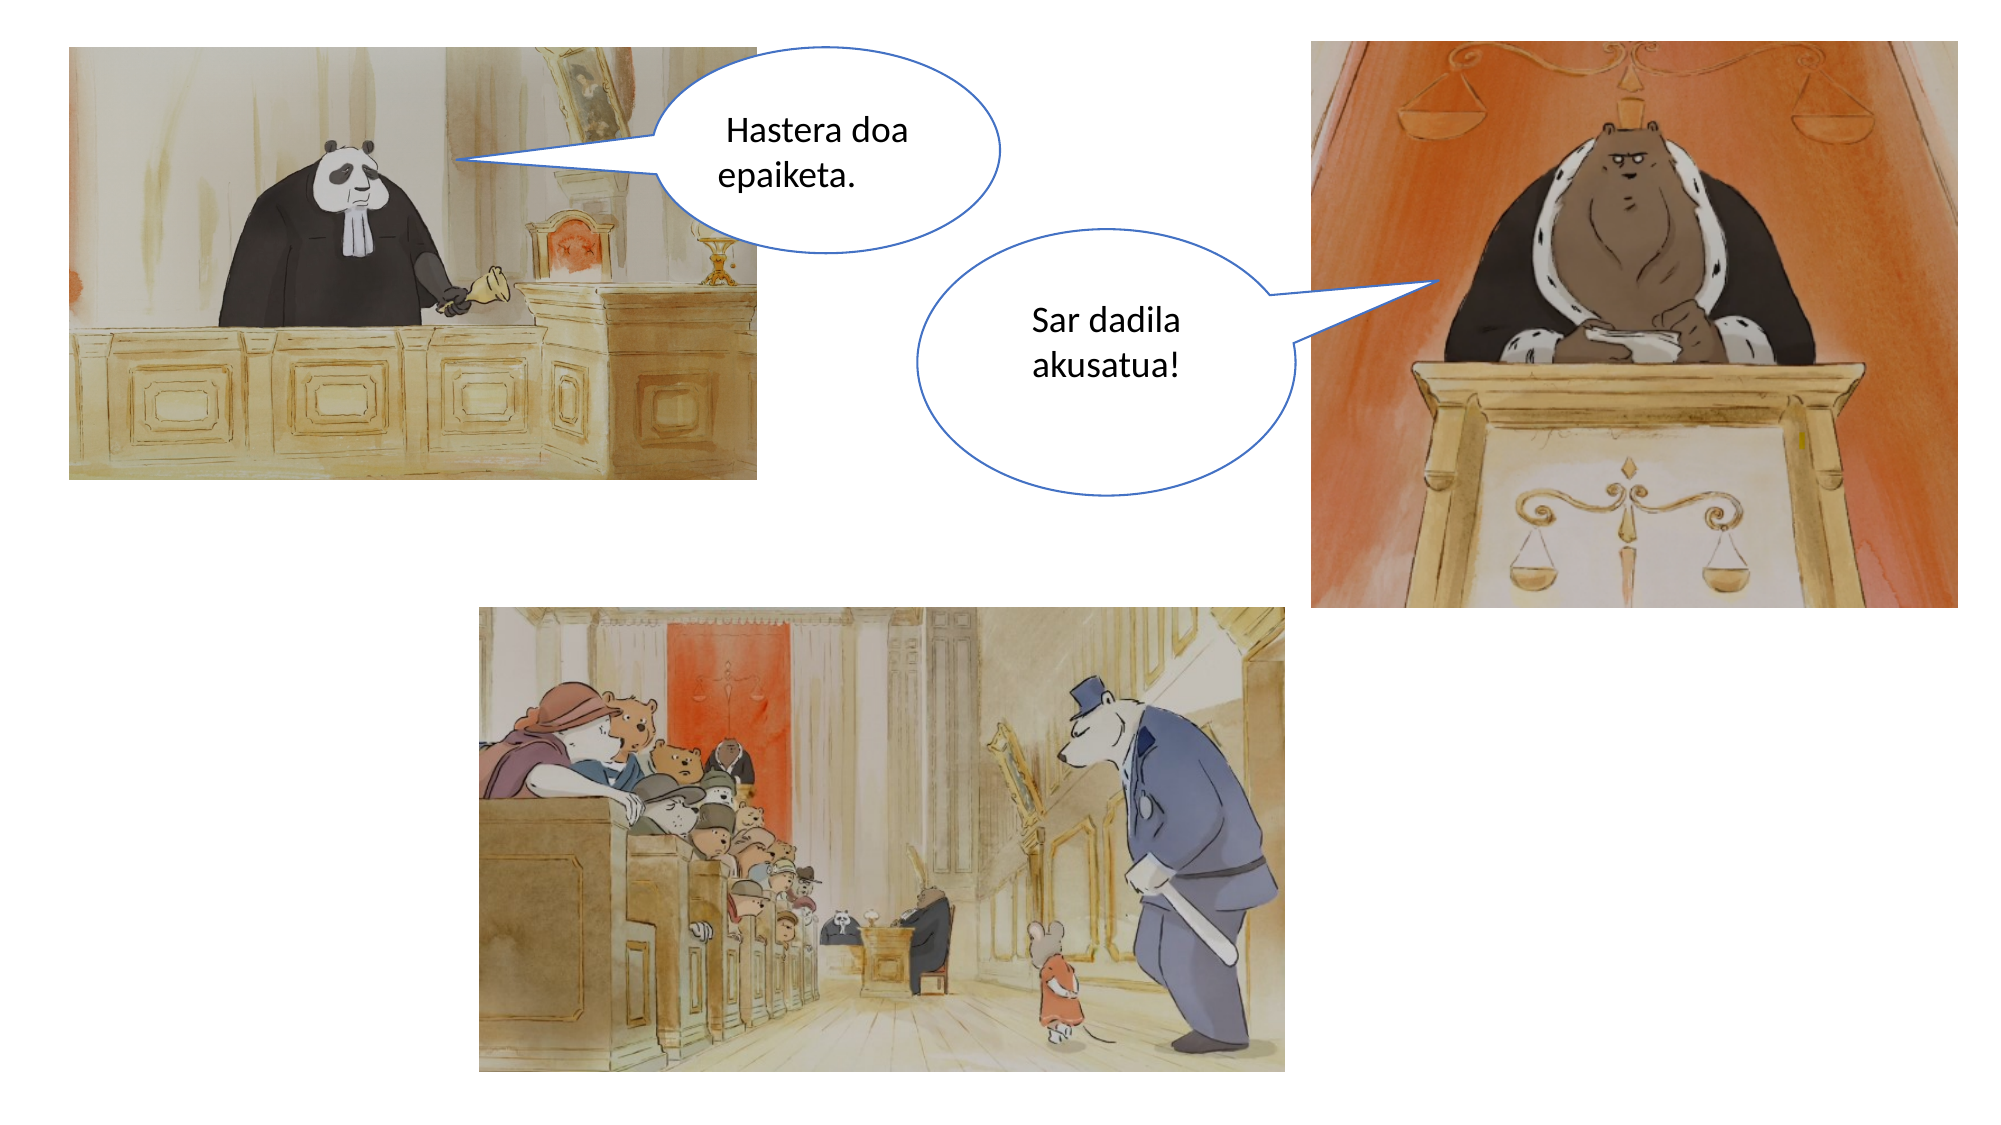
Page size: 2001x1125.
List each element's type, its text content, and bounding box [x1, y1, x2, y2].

picture [69, 47, 757, 480]
text_box Sar dadila akusatua! [917, 229, 1440, 496]
picture [1311, 41, 1958, 608]
picture [479, 607, 1285, 1072]
text_box Hastera doa epaiketa. [455, 47, 1001, 254]
